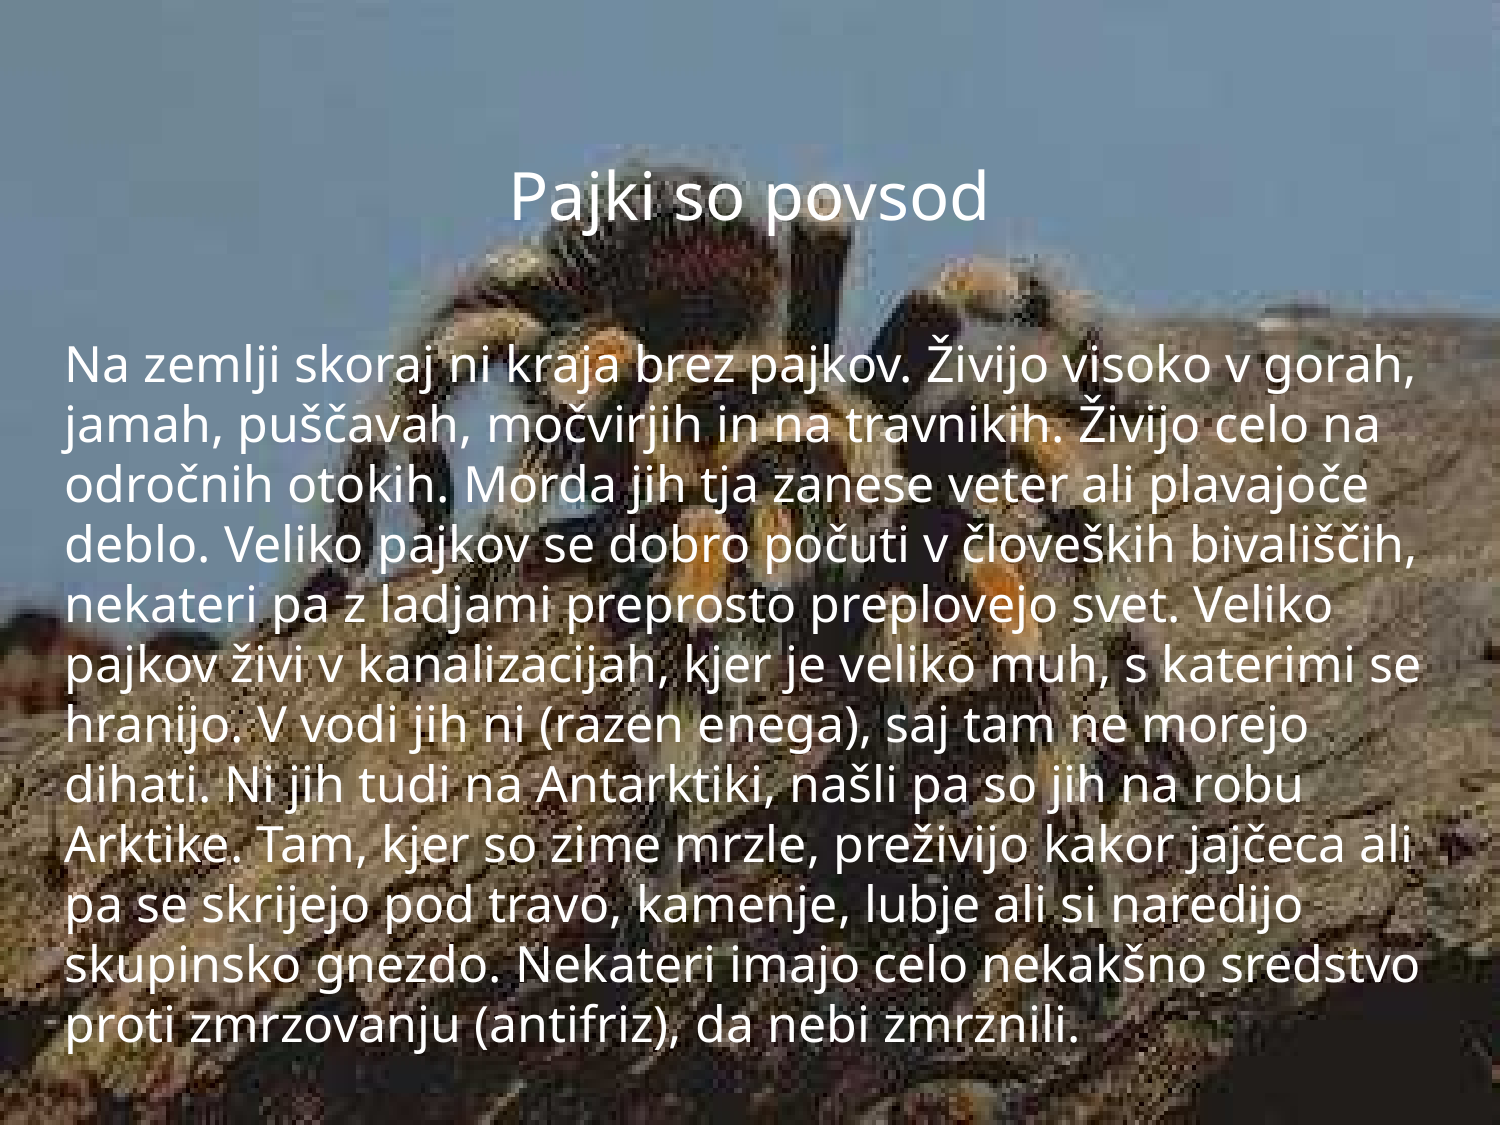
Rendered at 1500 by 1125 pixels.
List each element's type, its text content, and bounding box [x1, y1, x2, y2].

picture [0, 0, 1500, 1125]
title Pajki so povsod [112, 99, 1388, 288]
text_box Na zemlji skoraj ni kraja brez pajkov. Živijo visoko v gorah, jamah, puščavah, močvirjih in na travnikih. Živijo celo na odročnih otokih. Morda jih tja zanese veter ali plavajoče deblo. Veliko pajkov se dobro počuti v človeških bivališčih, nekateri pa z ladjami preprosto preplovejo svet. Veliko pajkov živi v kanalizacijah, kjer je veliko muh, s katerimi se hranijo. V vodi jih ni (razen enega), saj tam ne morejo dihati. Ni jih tudi na Antarktiki, našli pa so jih na robu Arktike. Tam, kjer so zime mrzle, preživijo kakor jajčeca ali pa se skrijejo pod travo, kamenje, lubje ali si naredijo skupinsko gnezdo. Nekateri imajo celo nekakšno sredstvo proti zmrzovanju (antifriz), da nebi zmrznili. [50, 324, 1438, 1120]
